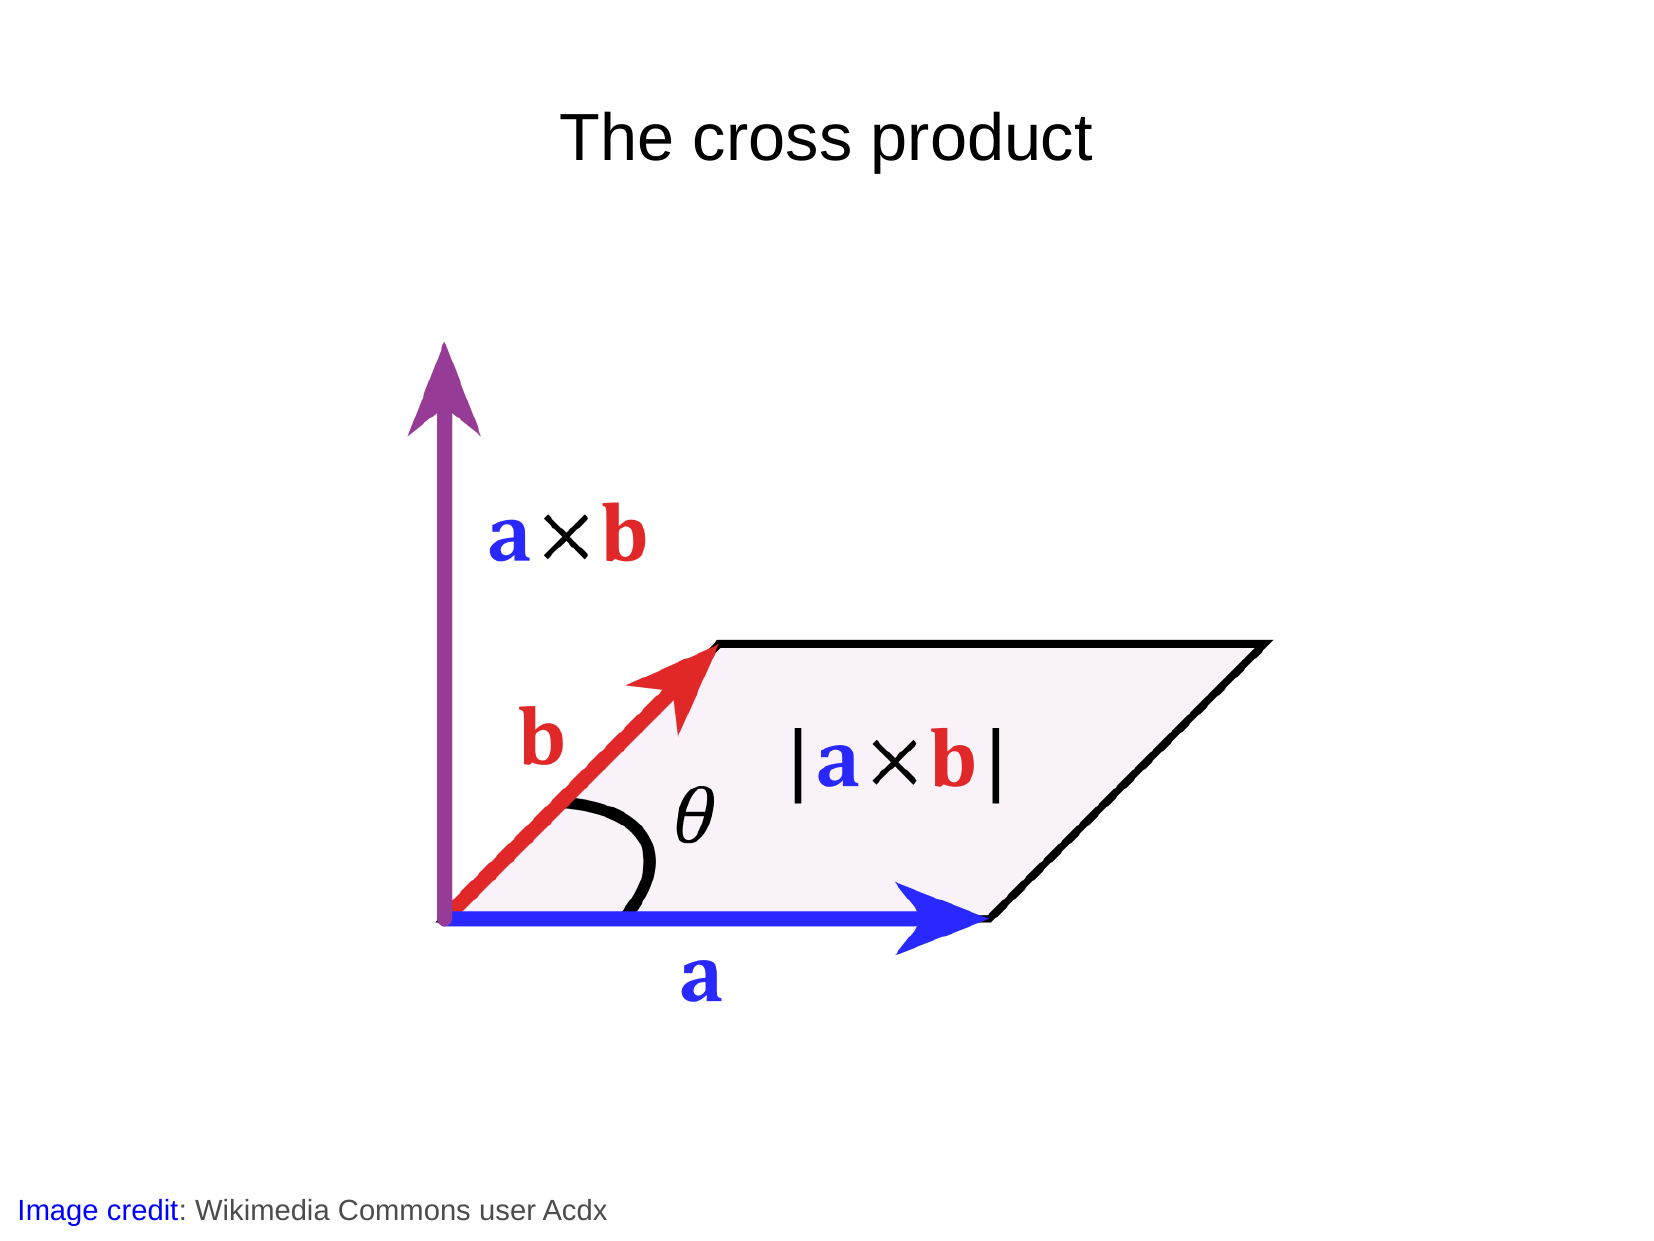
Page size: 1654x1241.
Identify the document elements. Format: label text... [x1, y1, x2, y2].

subtitle The cross product [82, 49, 1571, 226]
picture [369, 288, 1317, 1029]
text_box Image credit: Wikimedia Commons user Acdx [2, 1186, 1163, 1234]
